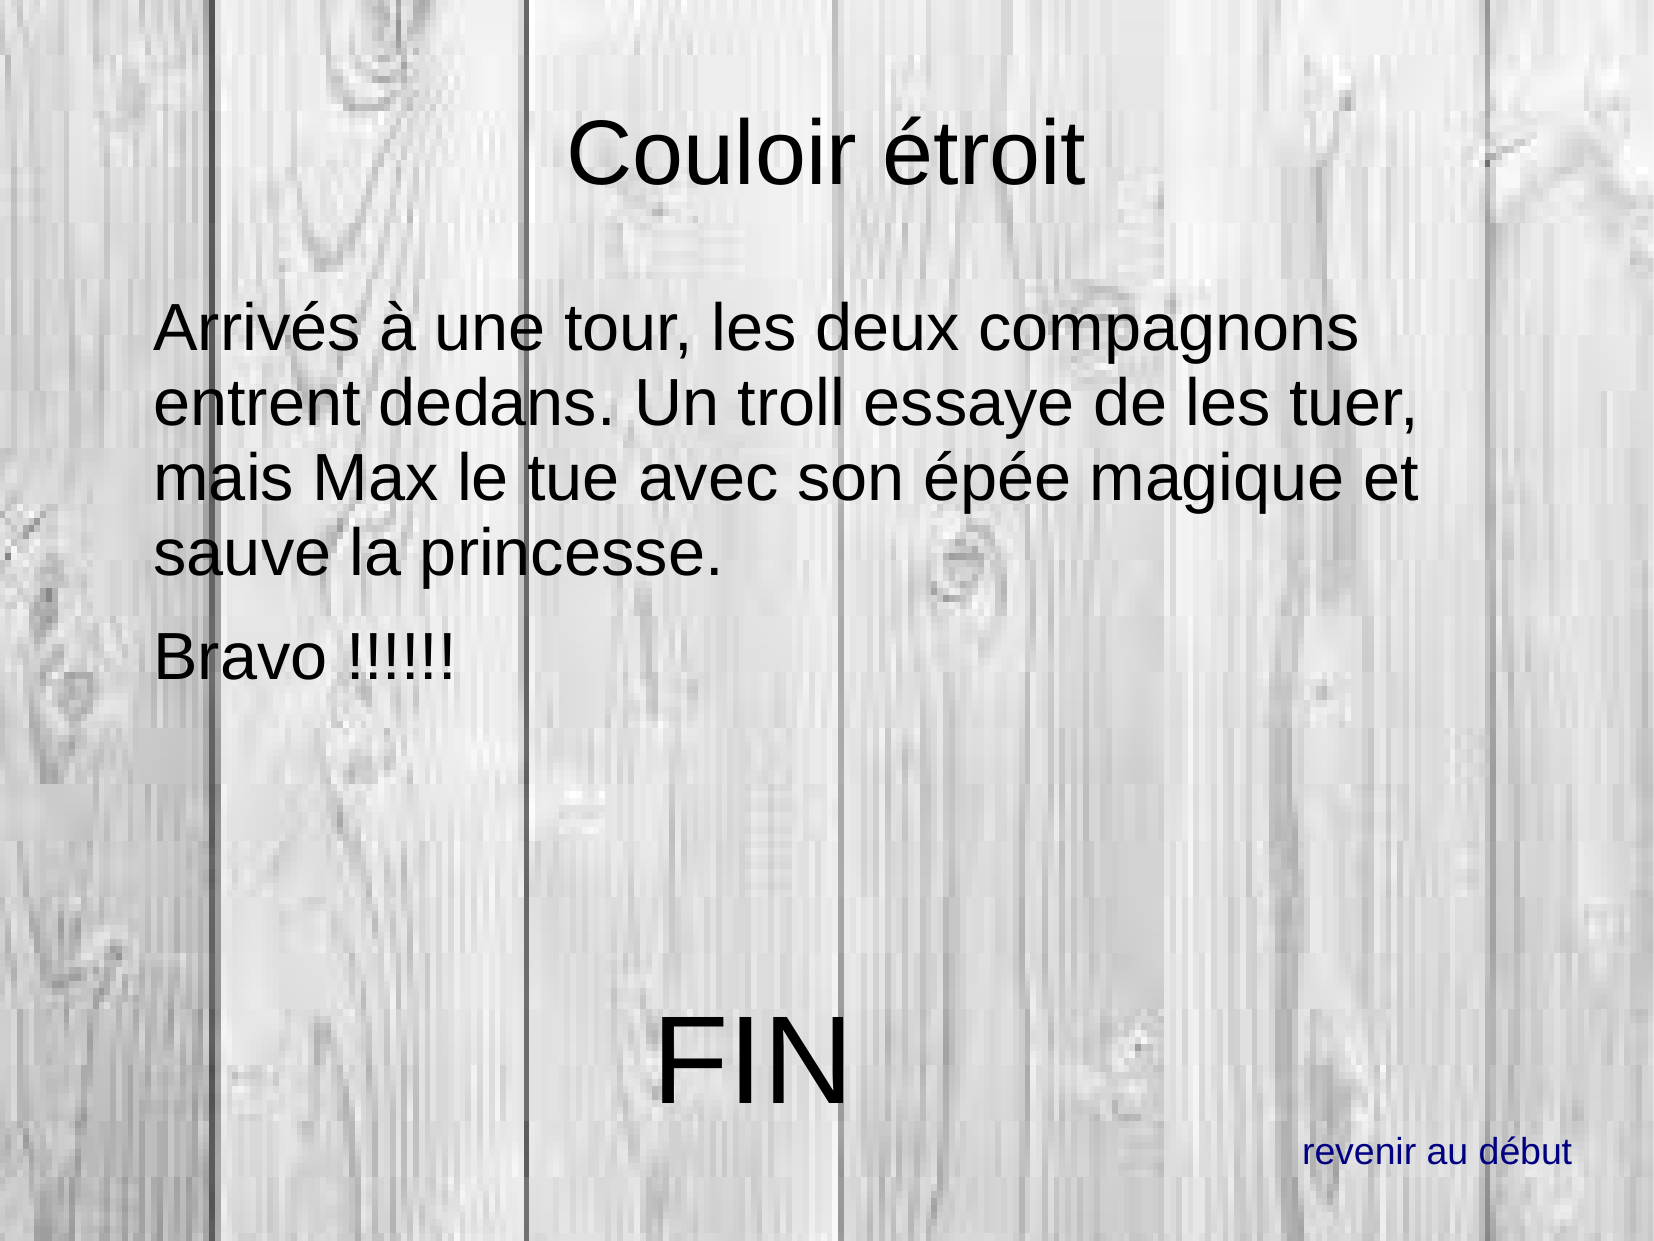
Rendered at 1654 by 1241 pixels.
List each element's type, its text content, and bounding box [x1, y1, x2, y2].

text_box FIN [637, 983, 1477, 1138]
picture [0, 0, 1654, 1241]
list Arrivés à une tour, les deux compagnons entrent dedans. Un troll essaye de les tuer, mais Max le tue avec son épée magique et sauve la princesse. Bravo !!!!!! [82, 290, 1571, 1010]
title Couloir étroit [82, 49, 1571, 257]
text_box revenir au début [1287, 1122, 1613, 1193]
